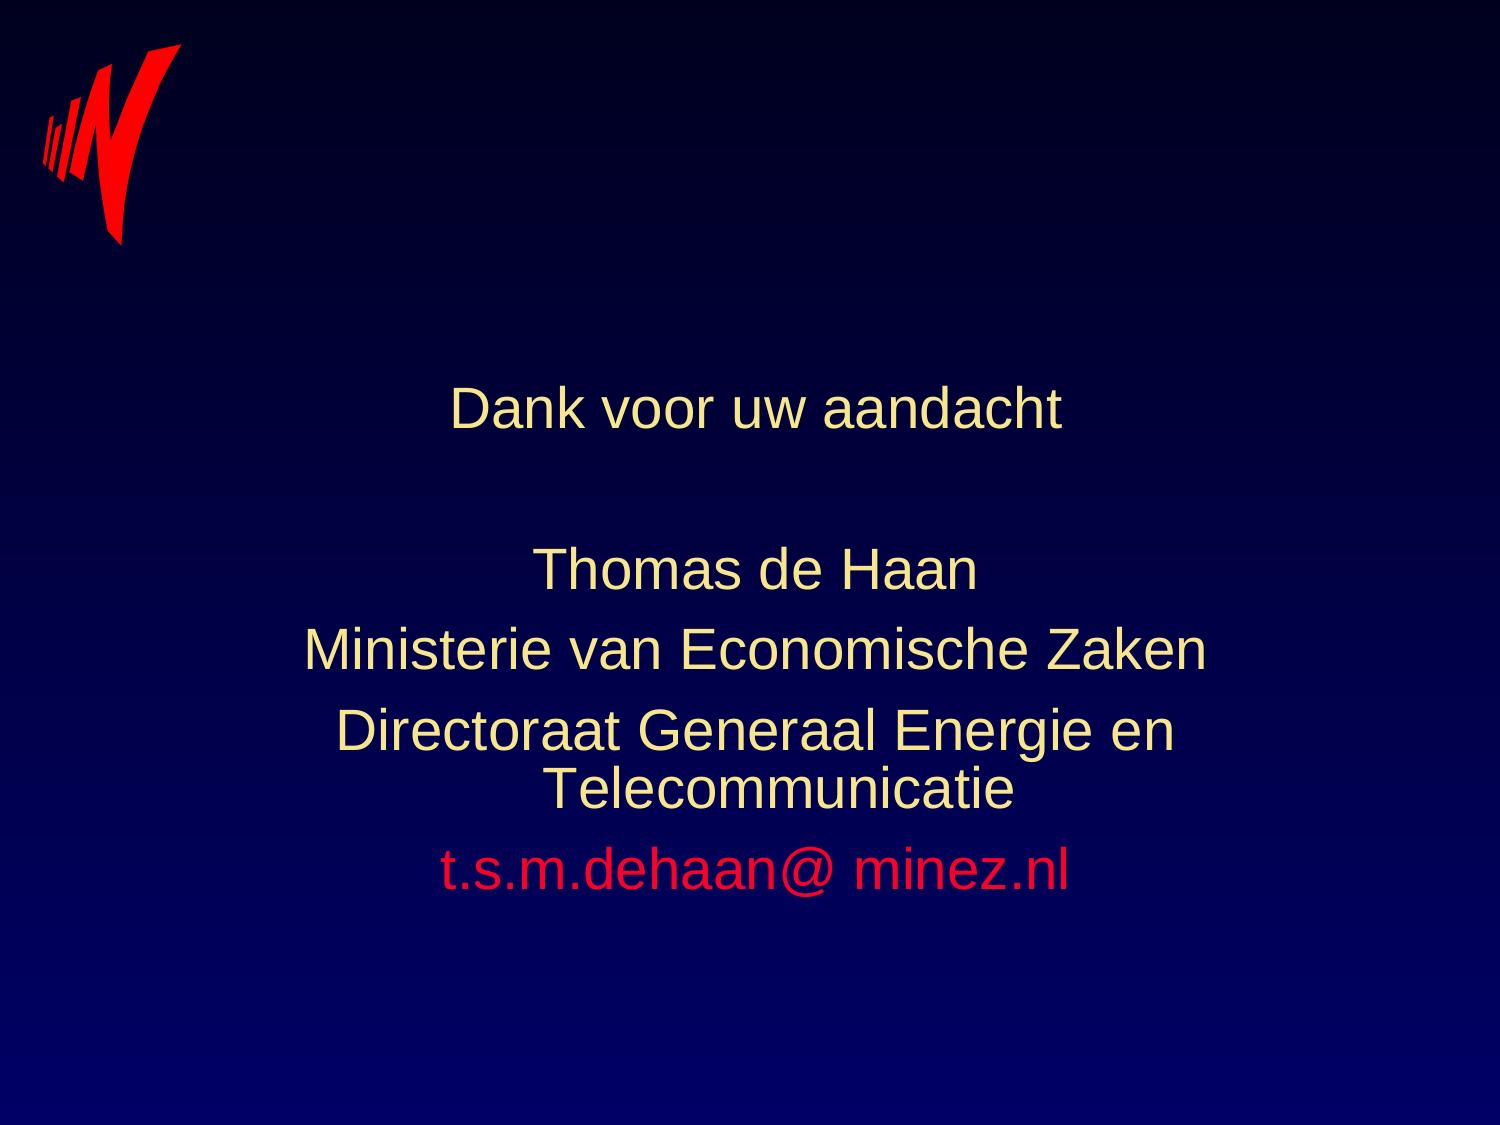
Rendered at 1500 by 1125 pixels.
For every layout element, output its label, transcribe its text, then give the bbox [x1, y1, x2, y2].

list Dank voor uw aandacht Thomas de Haan Ministerie van Economische Zaken Directoraat Generaal Energie en Telecommunicatie t.s.m.dehaan@ minez.nl [112, 375, 1401, 1038]
